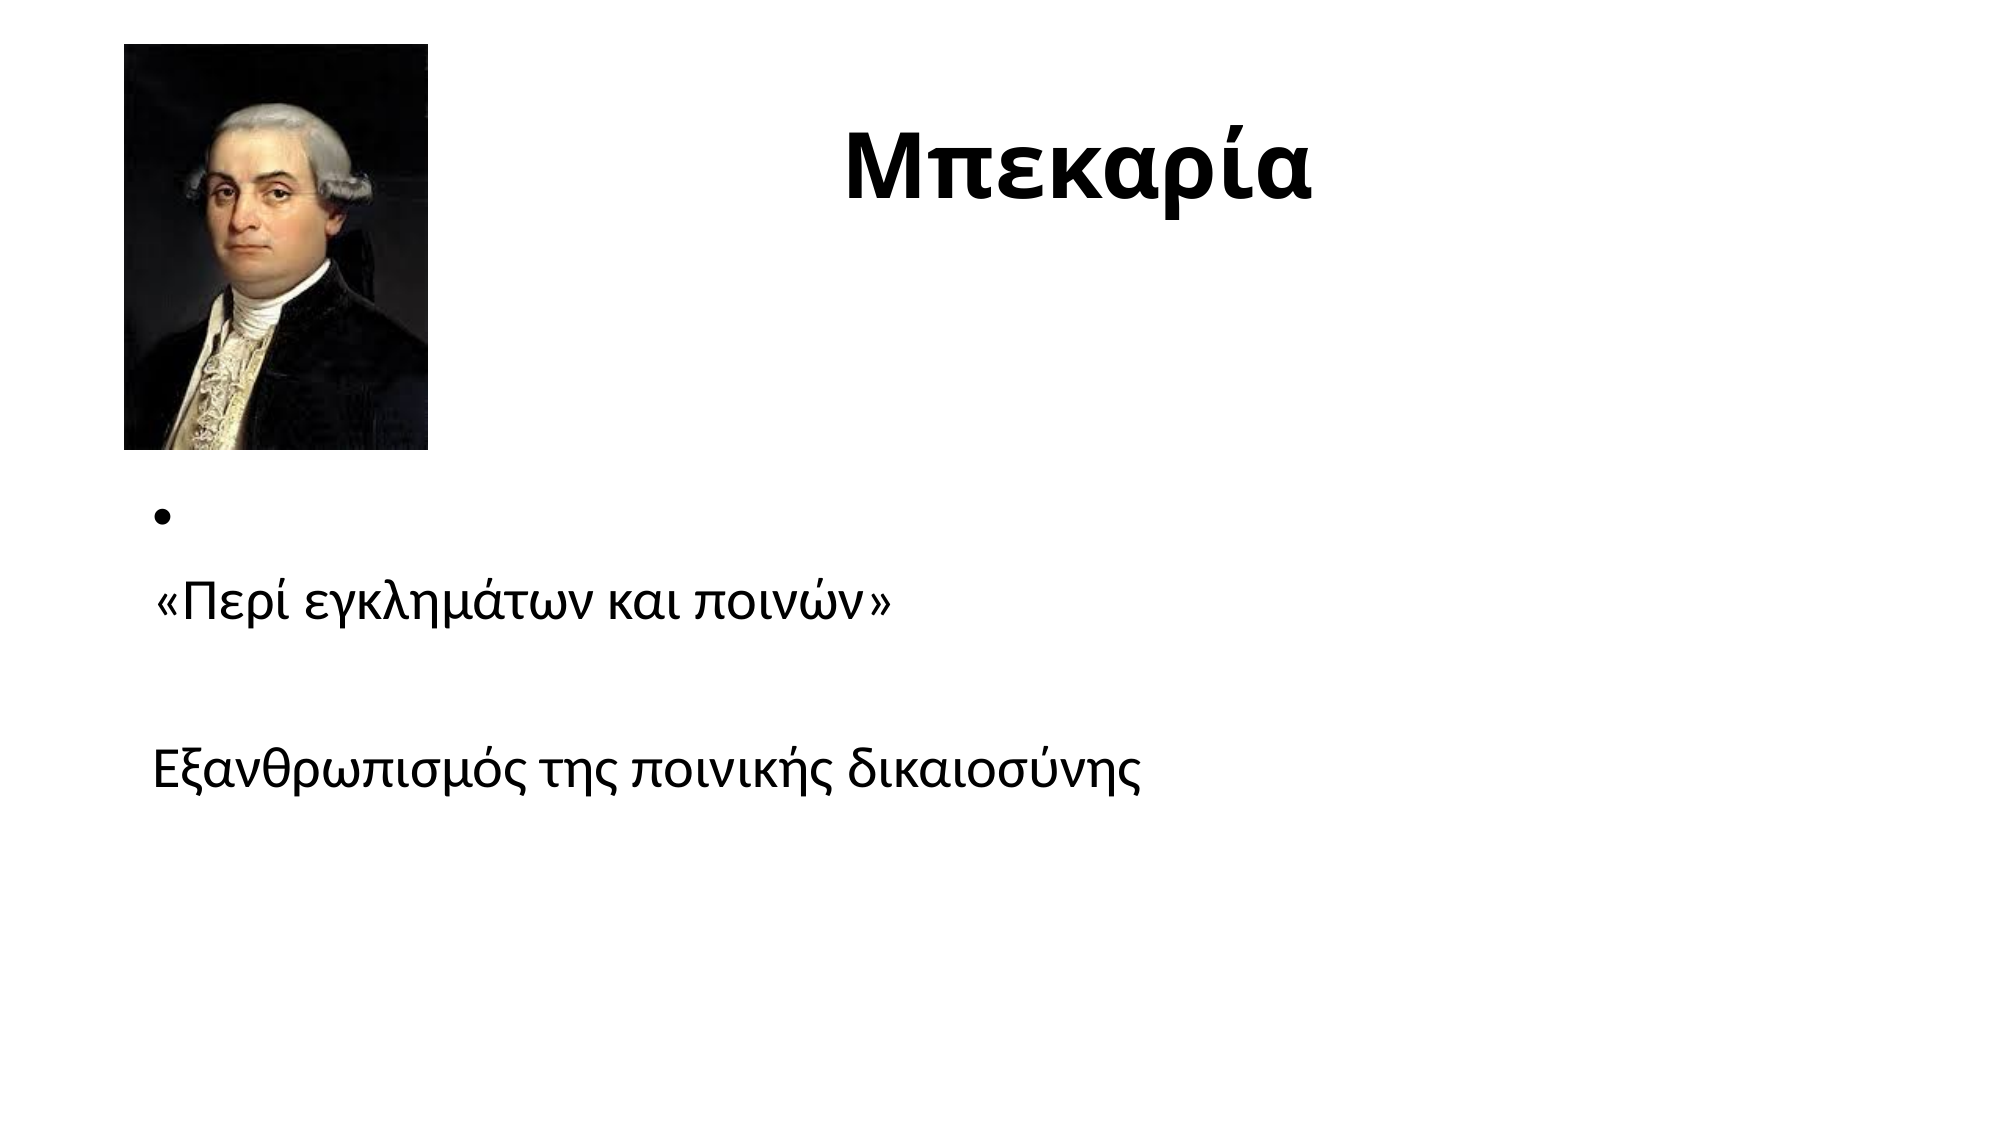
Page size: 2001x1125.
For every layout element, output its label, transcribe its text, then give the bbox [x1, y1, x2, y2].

list «Περί εγκλημάτων και ποινών» Εξανθρωπισμός της ποινικής δικαιοσύνης [137, 299, 1863, 1014]
picture [124, 44, 428, 450]
title Μπεκαρία [428, 59, 1863, 278]
